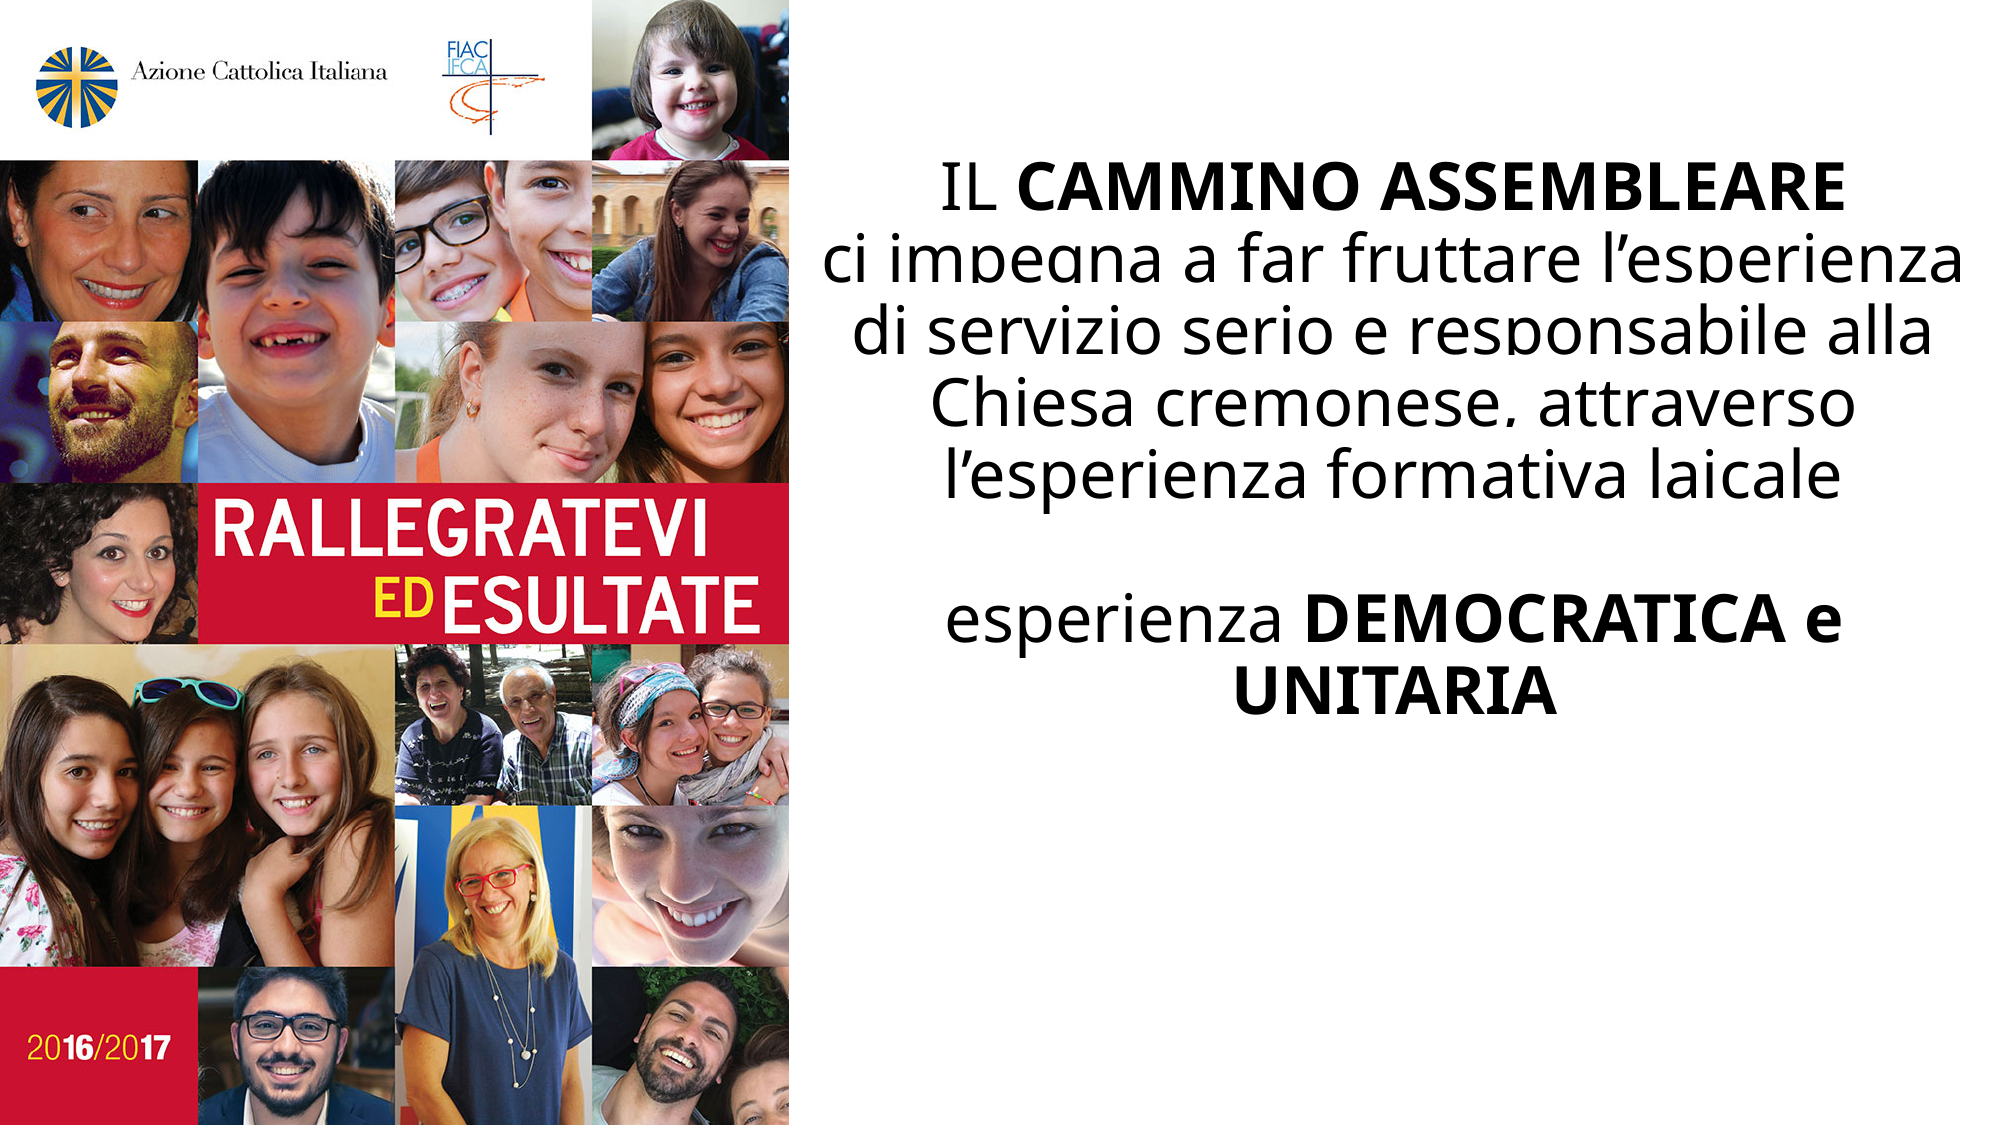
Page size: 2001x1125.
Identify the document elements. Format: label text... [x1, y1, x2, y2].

picture [0, 0, 789, 1125]
title IL CAMMINO ASSEMBLEARE ci impegna a far fruttare l’esperienza di servizio serio e responsabile alla Chiesa cremonese, attraverso l’esperienza formativa laicale esperienza DEMOCRATICA e UNITARIA [789, 94, 2000, 1032]
